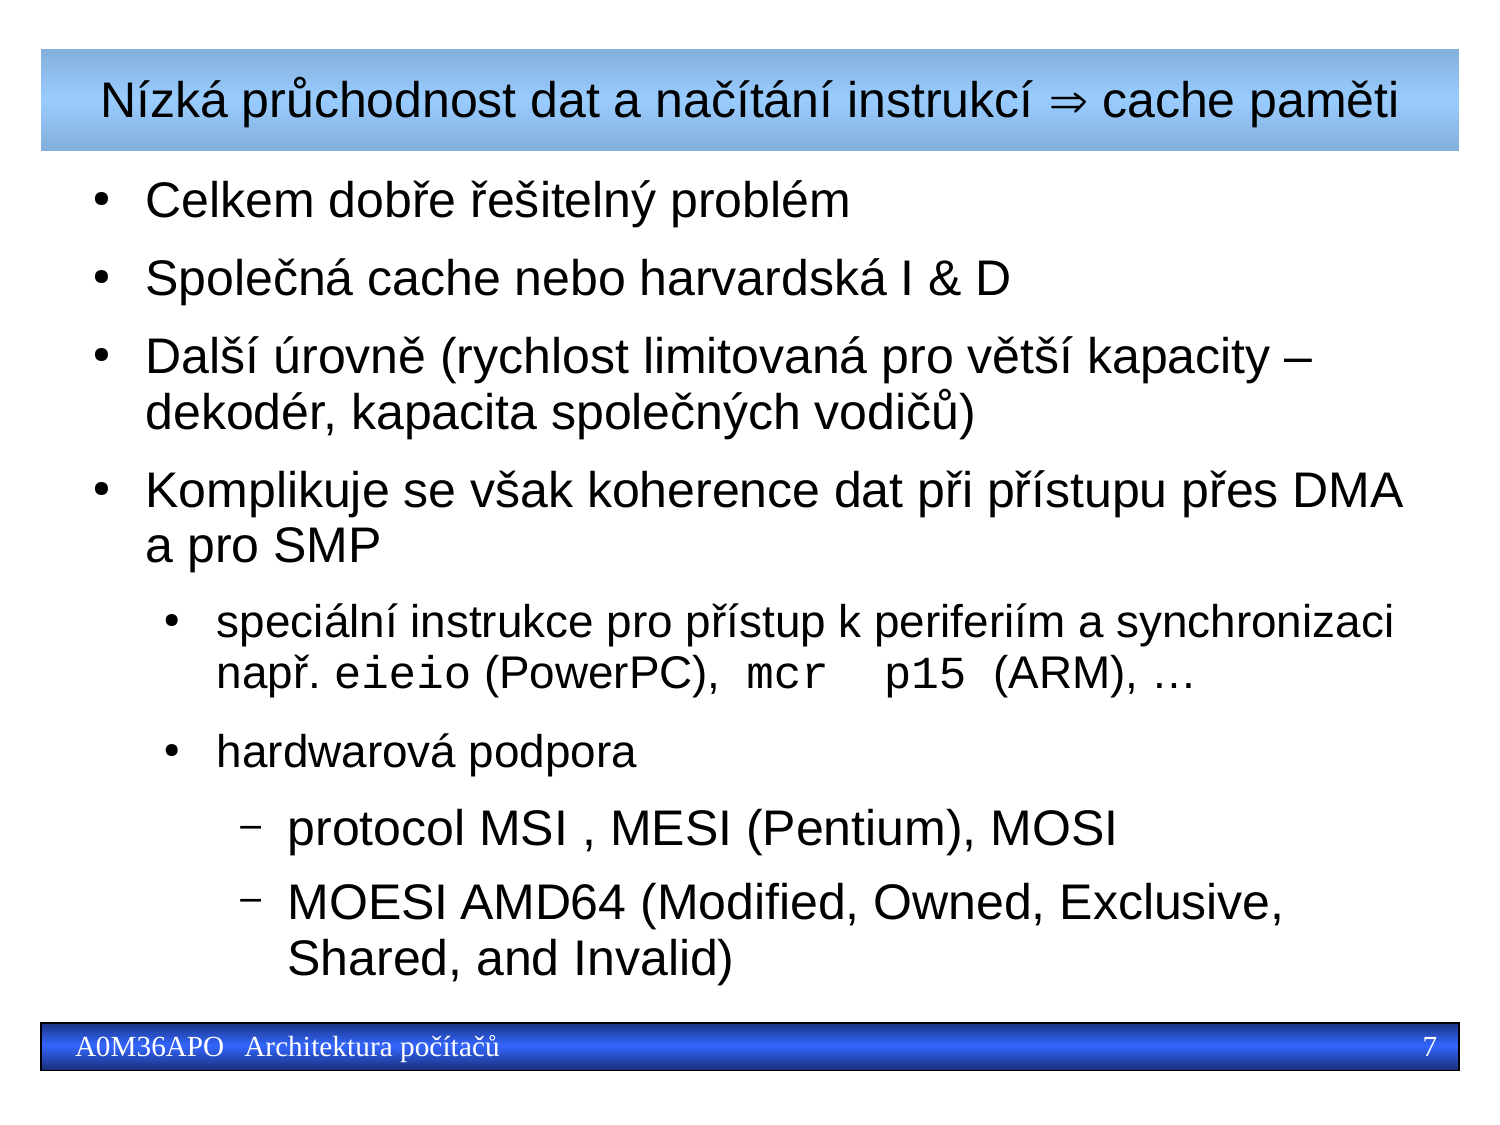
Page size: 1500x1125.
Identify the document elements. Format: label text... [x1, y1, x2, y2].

title Nízká průchodnost dat a načítání instrukcí ⇒ cache paměti [41, 49, 1459, 151]
list Celkem dobře řešitelný problém Společná cache nebo harvardská I & D Další úrovně (rychlost limitovaná pro větší kapacity – dekodér, kapacita společných vodičů) Komplikuje se však koherence dat při přístupu přes DMA a pro SMP speciální instrukce pro přístup k periferiím a synchronizaci např. eieio (PowerPC), mcr p15 (ARM), … hardwarová podpora protocol MSI , MESI (Pentium), MOSI MOESI AMD64 (Modified, Owned, Exclusive, Shared, and Invalid) [75, 172, 1426, 1013]
